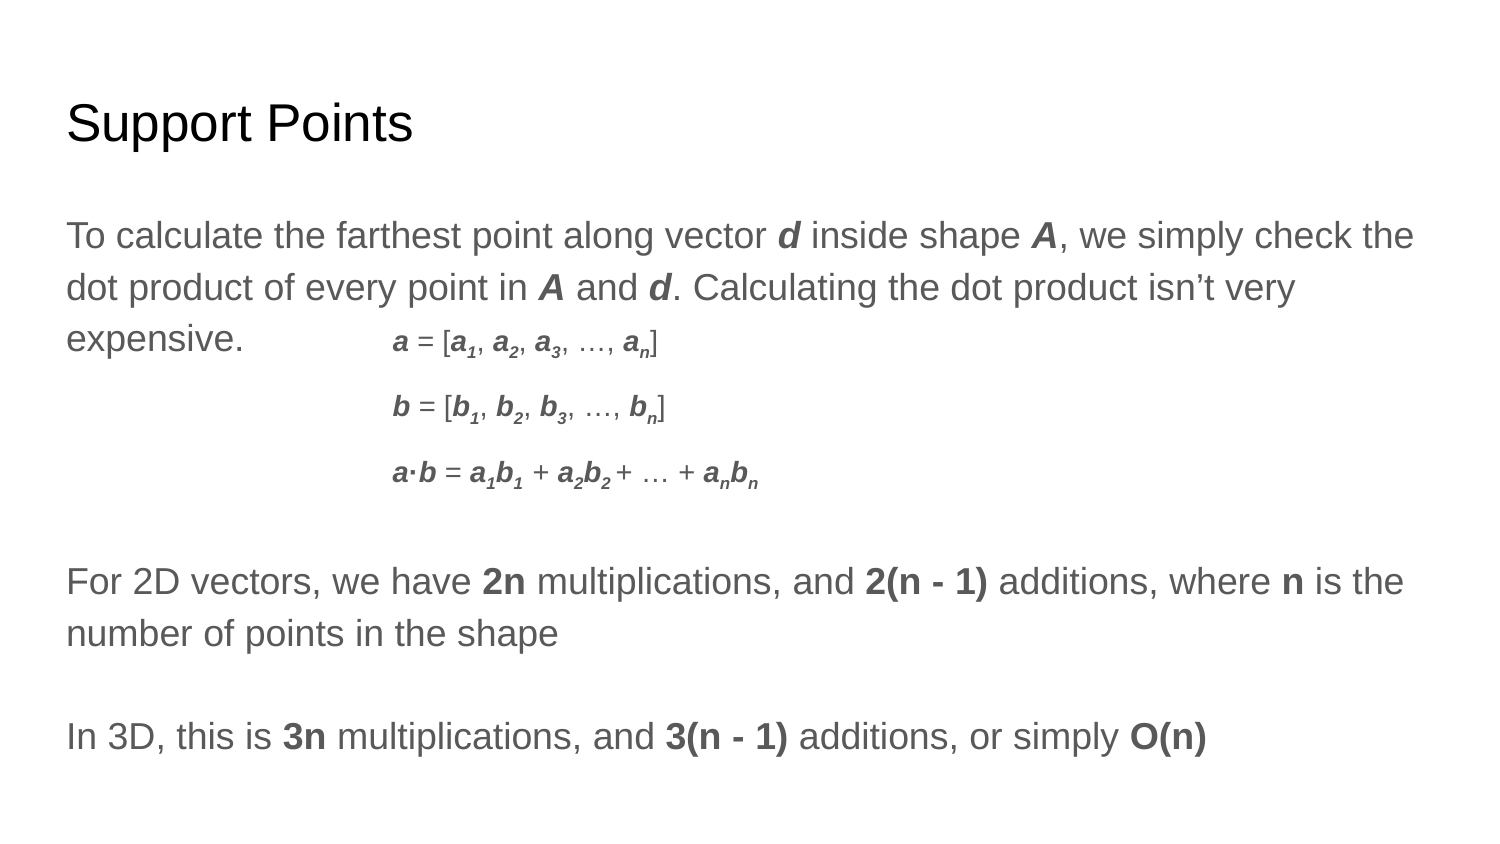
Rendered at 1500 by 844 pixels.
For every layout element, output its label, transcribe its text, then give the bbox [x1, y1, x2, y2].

list To calculate the farthest point along vector d inside shape A, we simply check the dot product of every point in A and d. Calculating the dot product isn’t very expensive. [51, 189, 1449, 535]
title Support Points [51, 72, 1449, 167]
text_box b = [b1, b2, b3, …, bn] [377, 372, 700, 438]
text_box a = [a1, a2, a3, …, an] [377, 307, 680, 372]
text_box For 2D vectors, we have 2n multiplications, and 2(n - 1) additions, where n is the number of points in the shape In 3D, this is 3n multiplications, and 3(n - 1) additions, or simply O(n) [51, 535, 1449, 773]
text_box a·b = a1b1 + a2b2 + … + anbn [377, 438, 796, 509]
